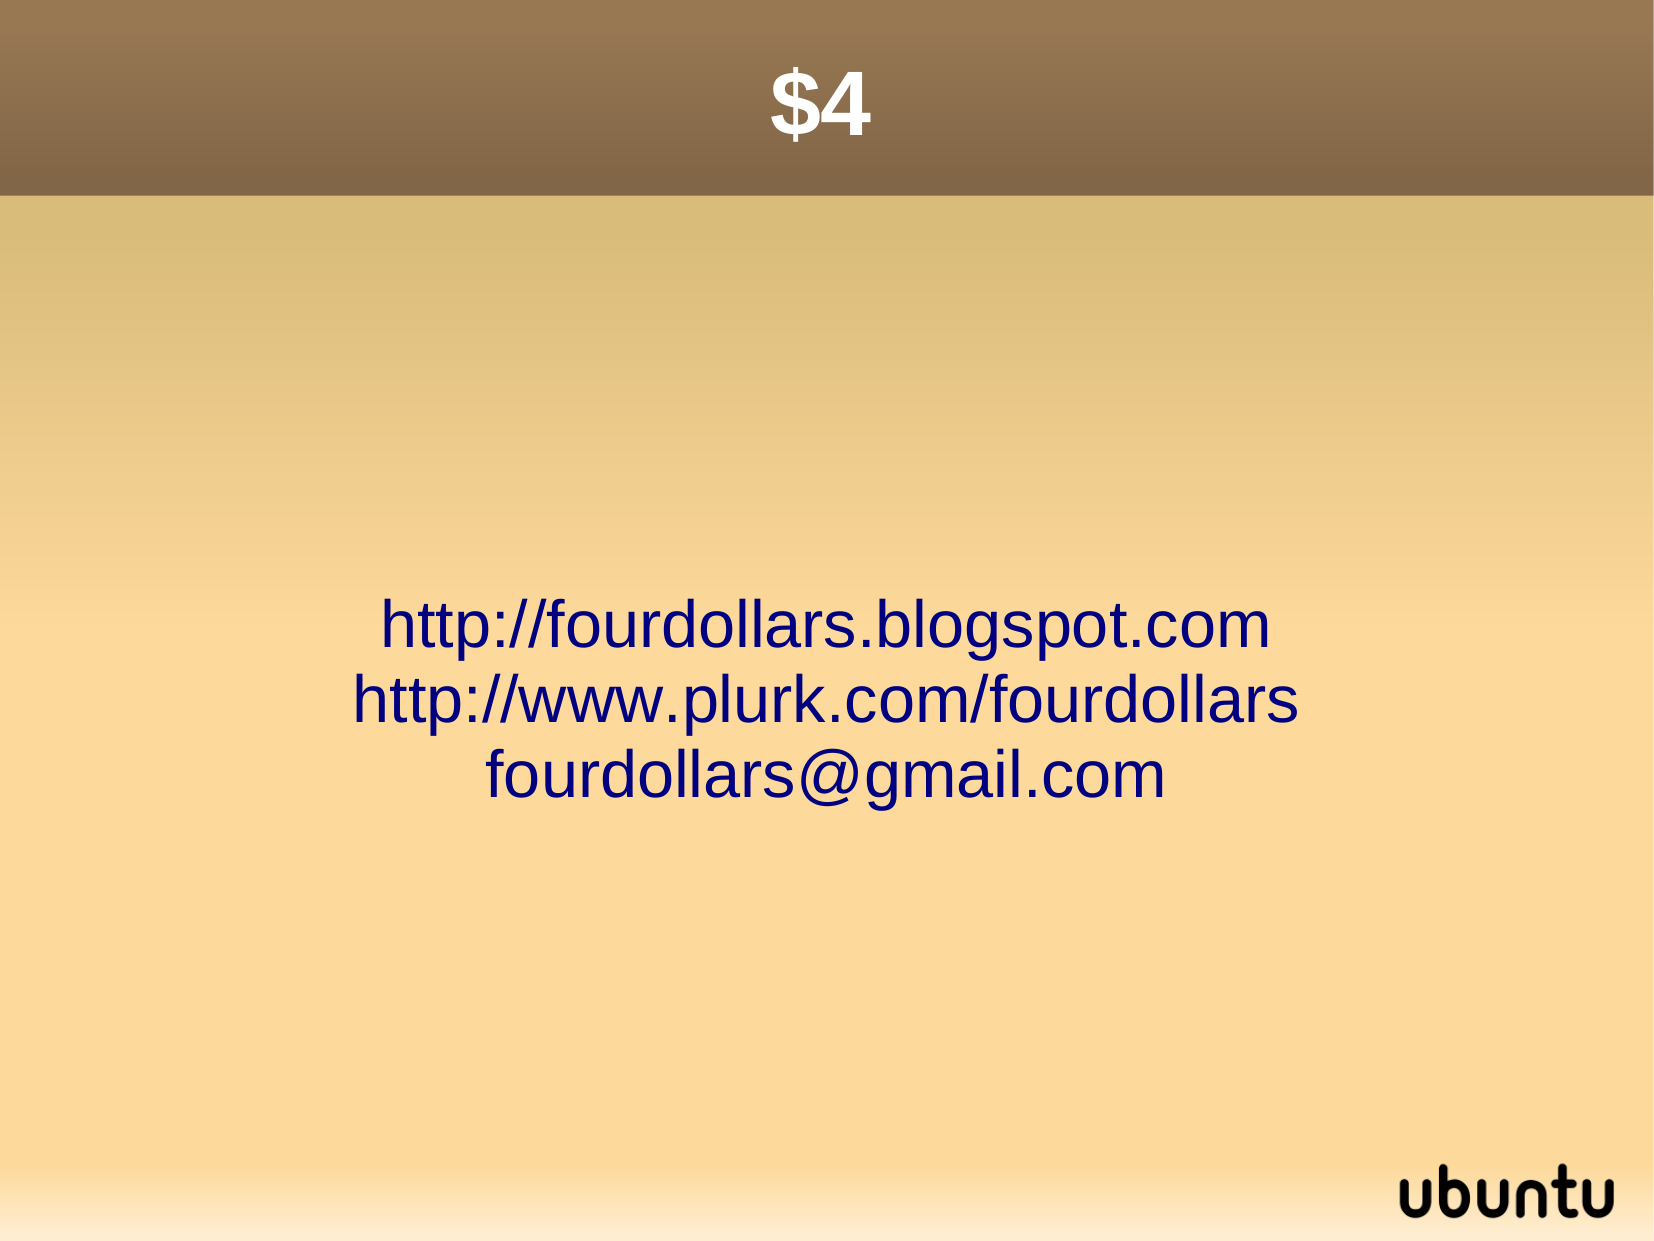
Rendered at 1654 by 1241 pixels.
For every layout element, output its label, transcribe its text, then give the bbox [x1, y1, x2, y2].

picture [0, 0, 1654, 1241]
title $4 [76, 7, 1565, 200]
subtitle http://fourdollars.blogspot.com http://www.plurk.com/fourdollars fourdollars@gmail.com [82, 297, 1571, 1102]
